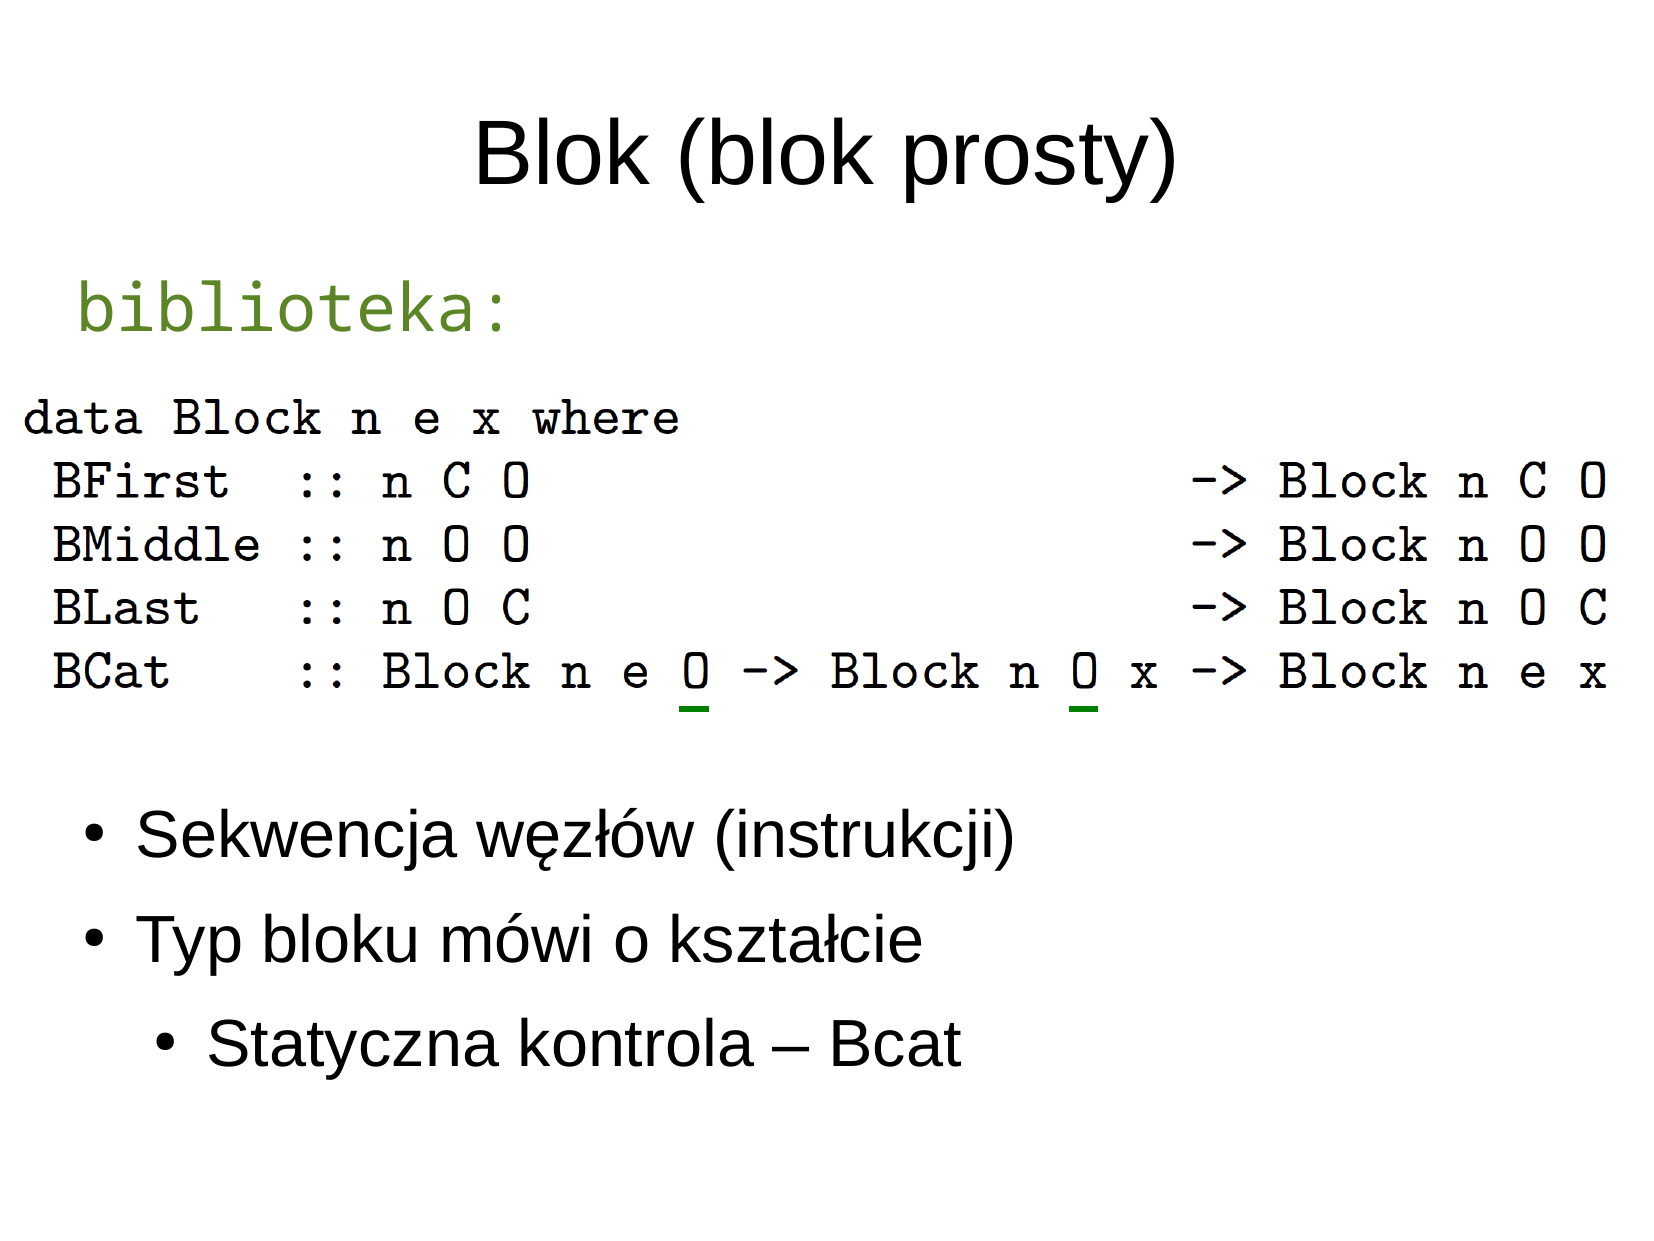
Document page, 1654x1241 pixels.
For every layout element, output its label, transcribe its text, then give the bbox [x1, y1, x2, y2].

title Blok (blok prosty) [82, 49, 1571, 257]
picture [0, 387, 1654, 747]
text_box biblioteka: [59, 250, 535, 355]
list Sekwencja węzłów (instrukcji) Typ bloku mówi o kształcie Statyczna kontrola – Bcat [64, 797, 1553, 1120]
